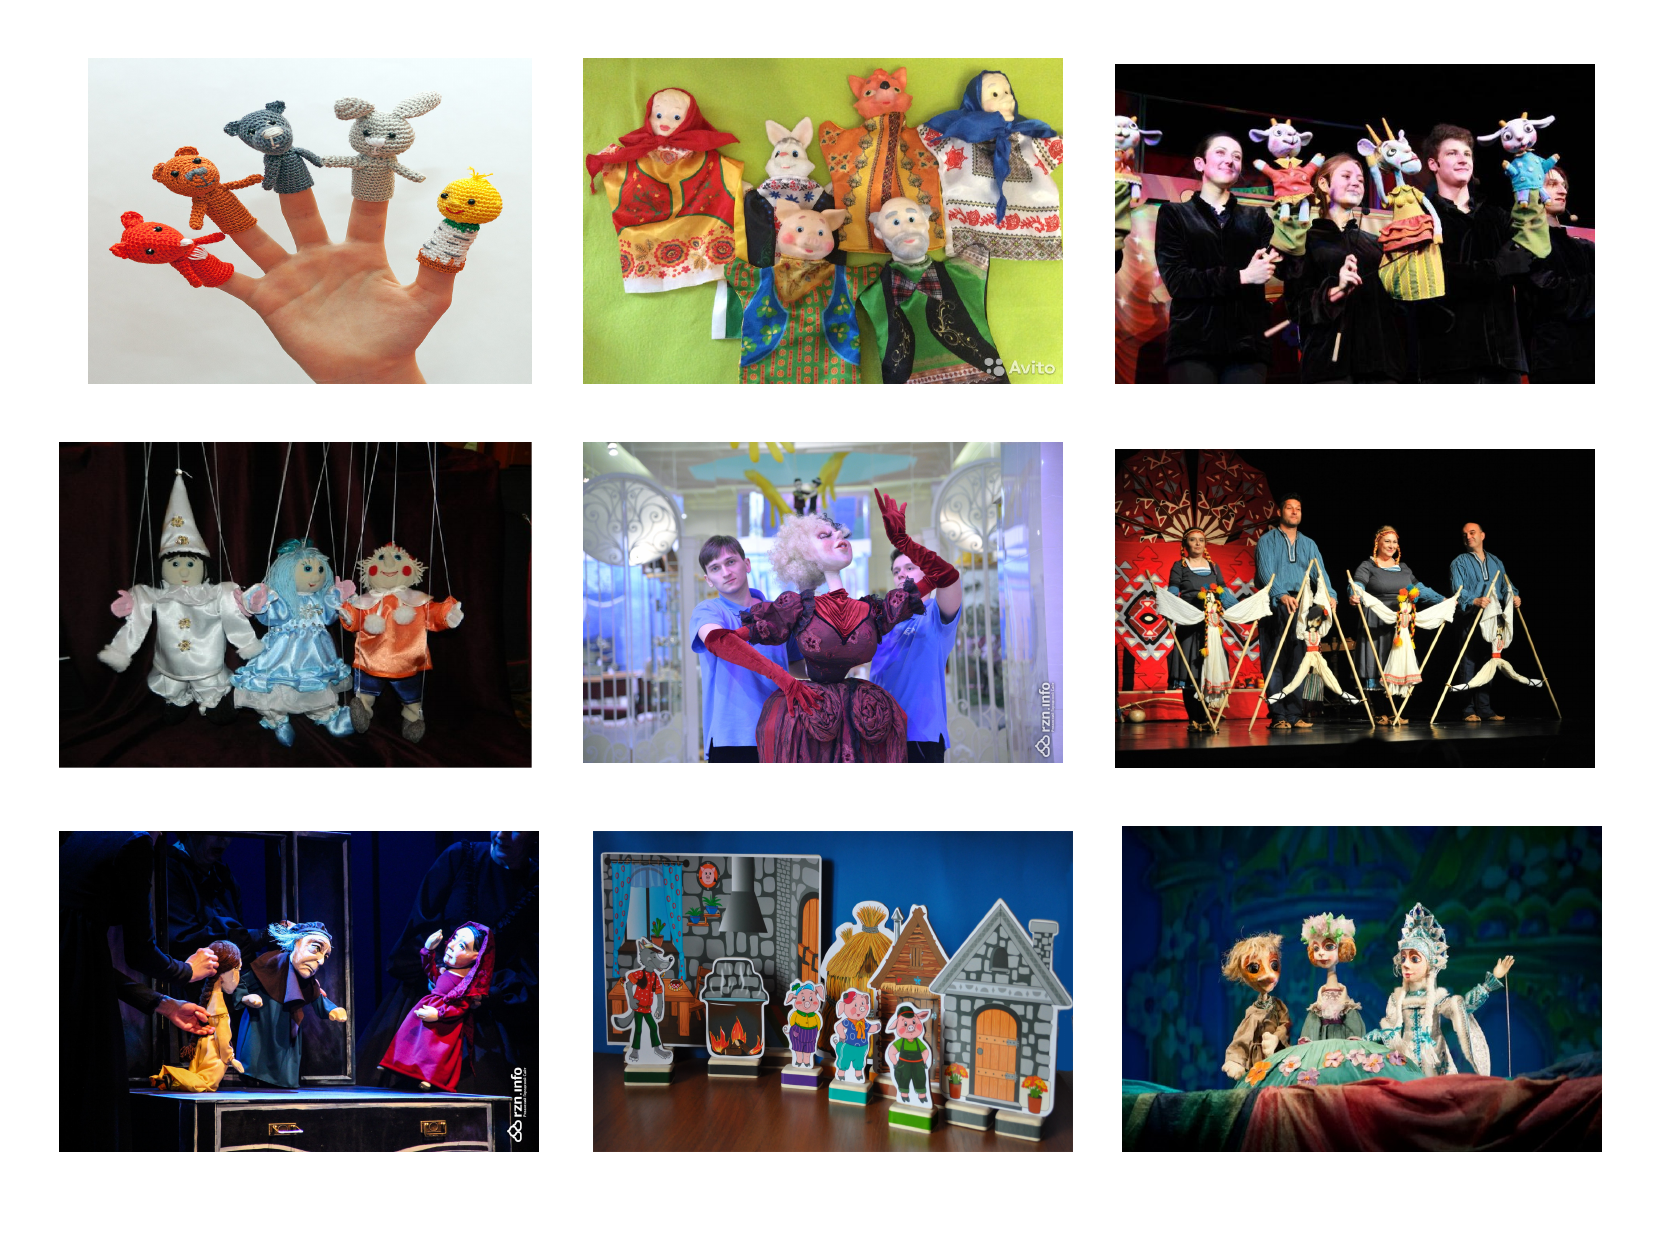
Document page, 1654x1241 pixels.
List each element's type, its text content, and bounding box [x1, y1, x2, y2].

picture [1115, 449, 1595, 768]
title . [82, 49, 1571, 257]
picture [583, 58, 1063, 384]
picture [583, 442, 1063, 763]
picture [1122, 826, 1602, 1152]
picture [59, 831, 539, 1152]
picture [593, 831, 1073, 1152]
picture [59, 442, 532, 768]
picture [1115, 64, 1595, 384]
picture [88, 58, 532, 384]
